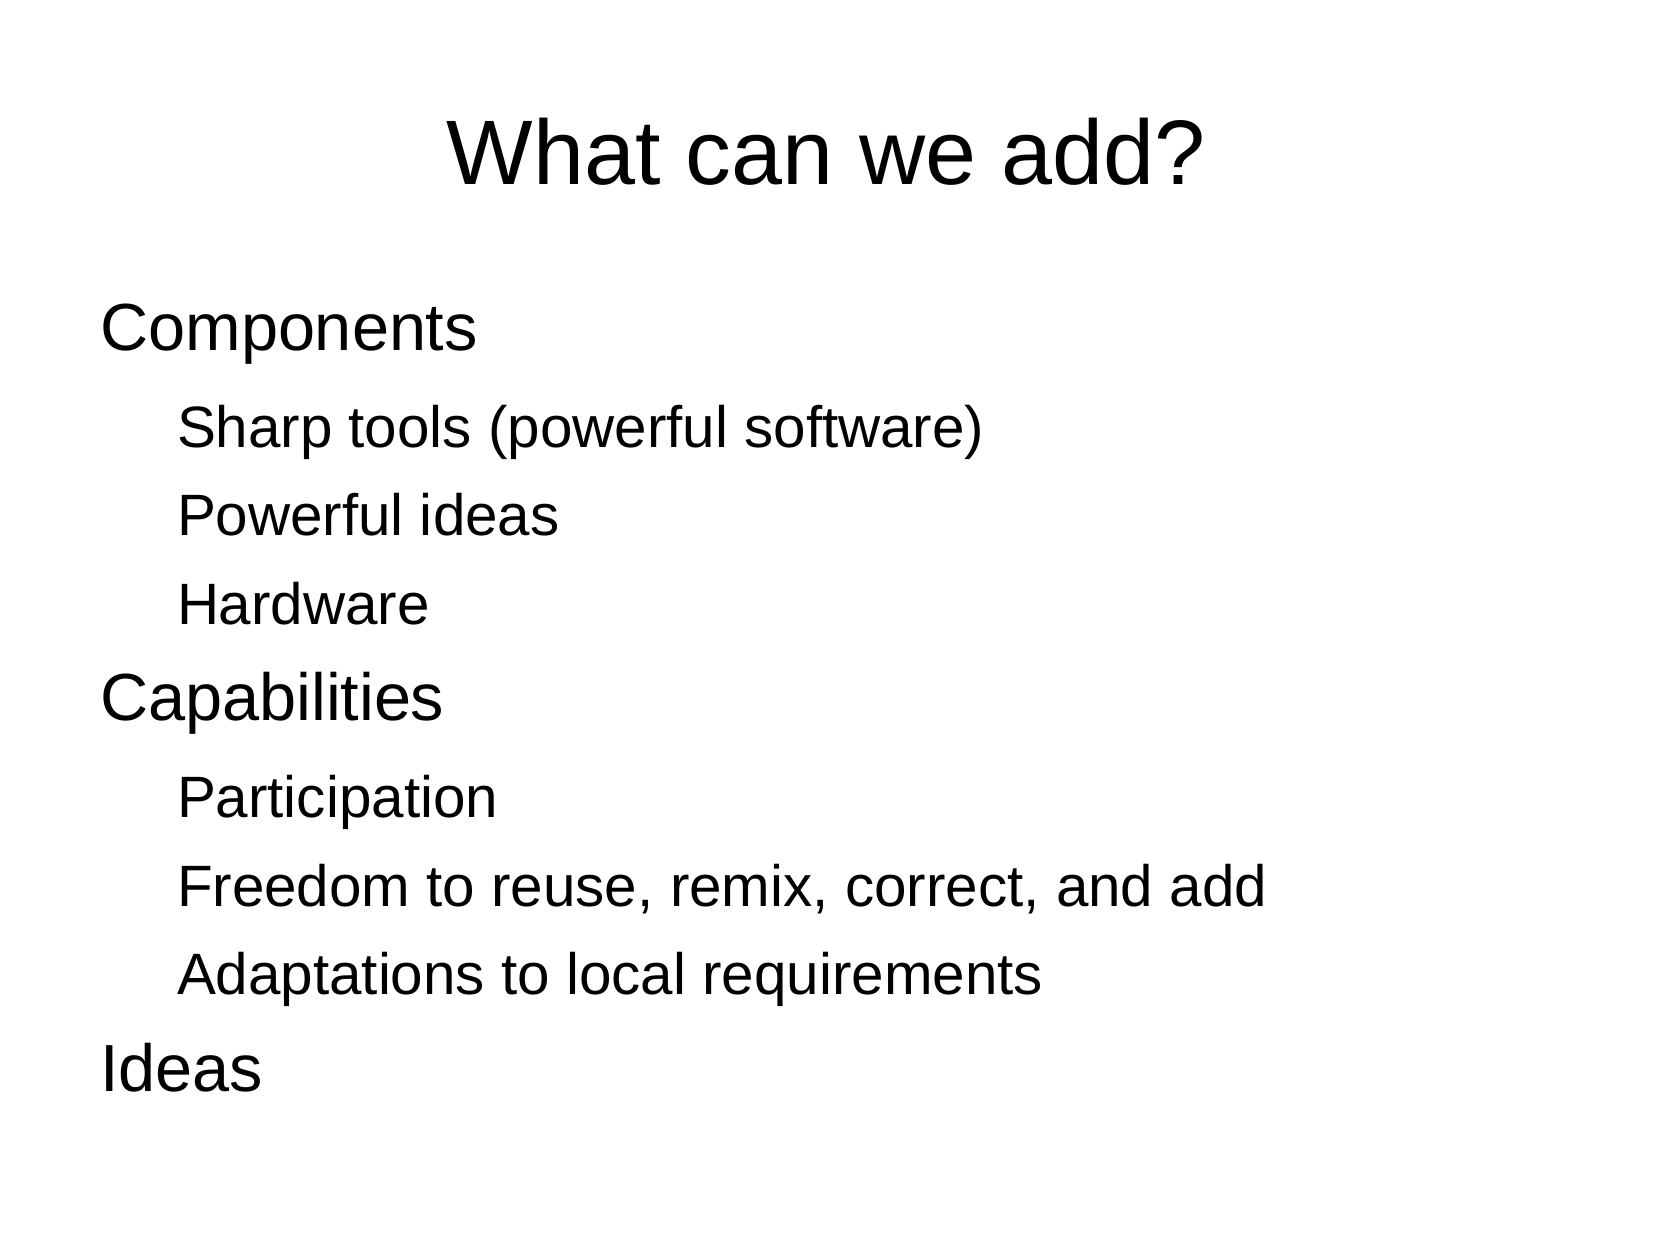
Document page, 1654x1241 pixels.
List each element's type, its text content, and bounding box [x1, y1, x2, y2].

title What can we add? [82, 56, 1571, 250]
list Components Sharp tools (powerful software) Powerful ideas Hardware Capabilities Participation Freedom to reuse, remix, correct, and add Adaptations to local requirements Ideas [82, 290, 1571, 1106]
